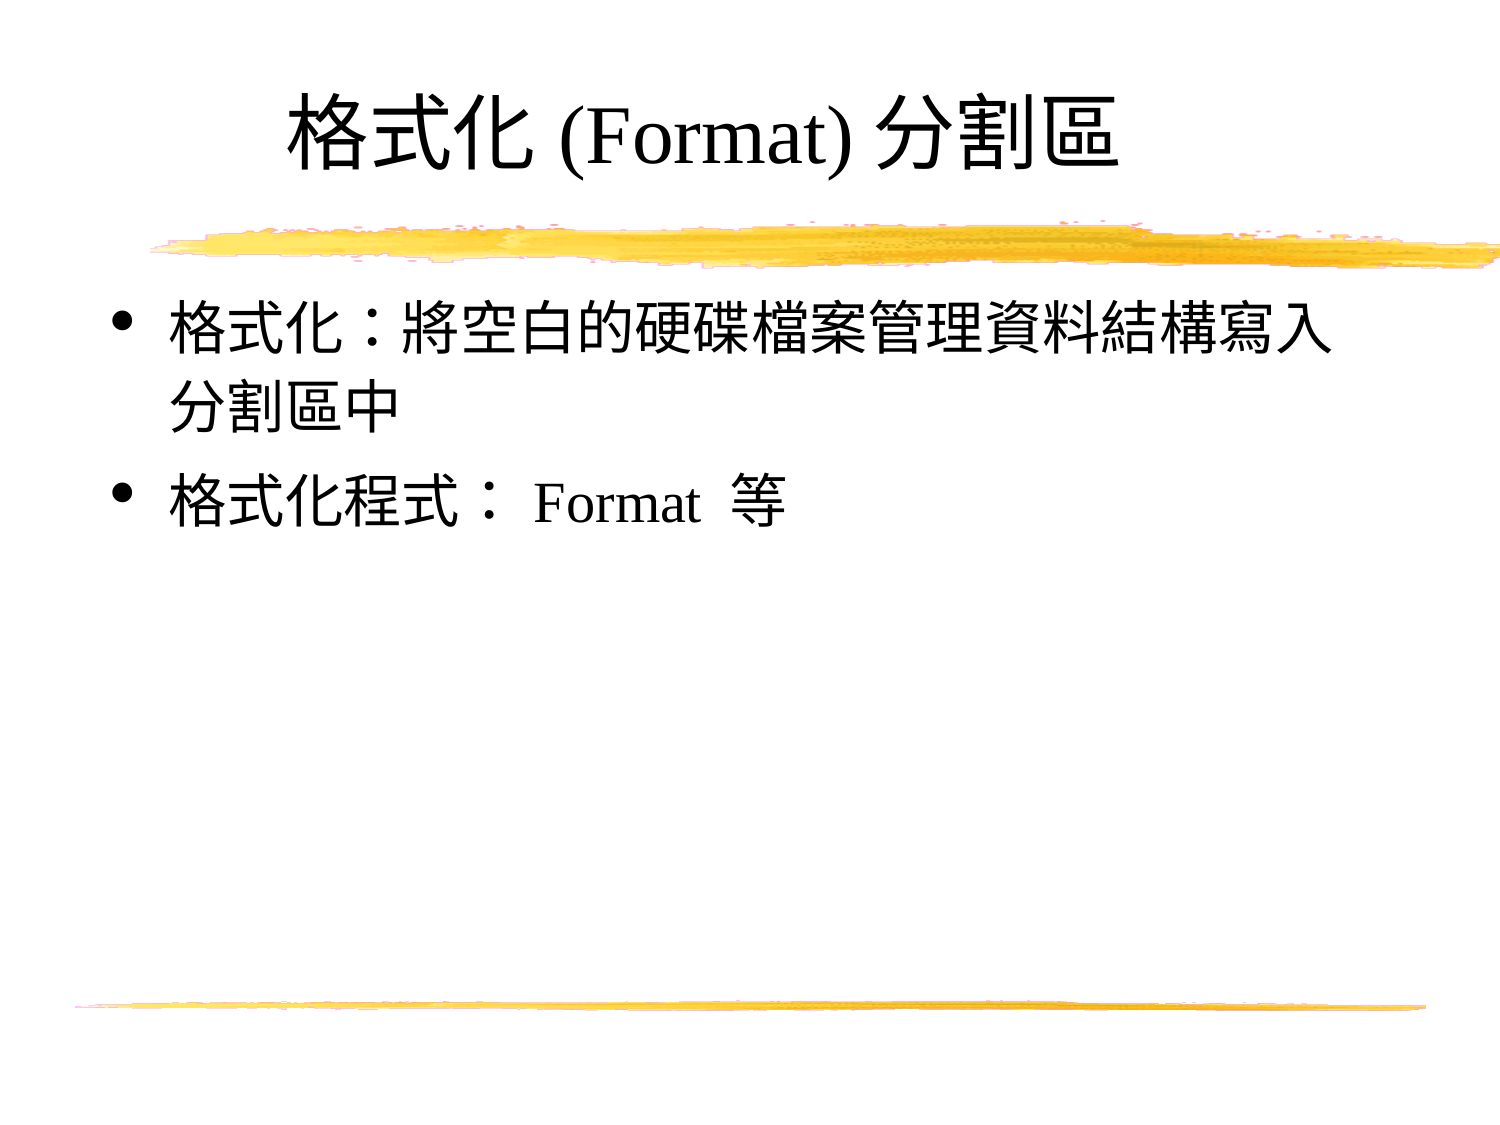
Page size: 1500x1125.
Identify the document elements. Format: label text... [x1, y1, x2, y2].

picture [75, 999, 1426, 1013]
picture [150, 215, 1500, 279]
list 格式化：將空白的硬碟檔案管理資料結構寫入分割區中 格式化程式：Format 等 [112, 287, 1388, 963]
title 格式化(Format)分割區 [66, 37, 1342, 225]
